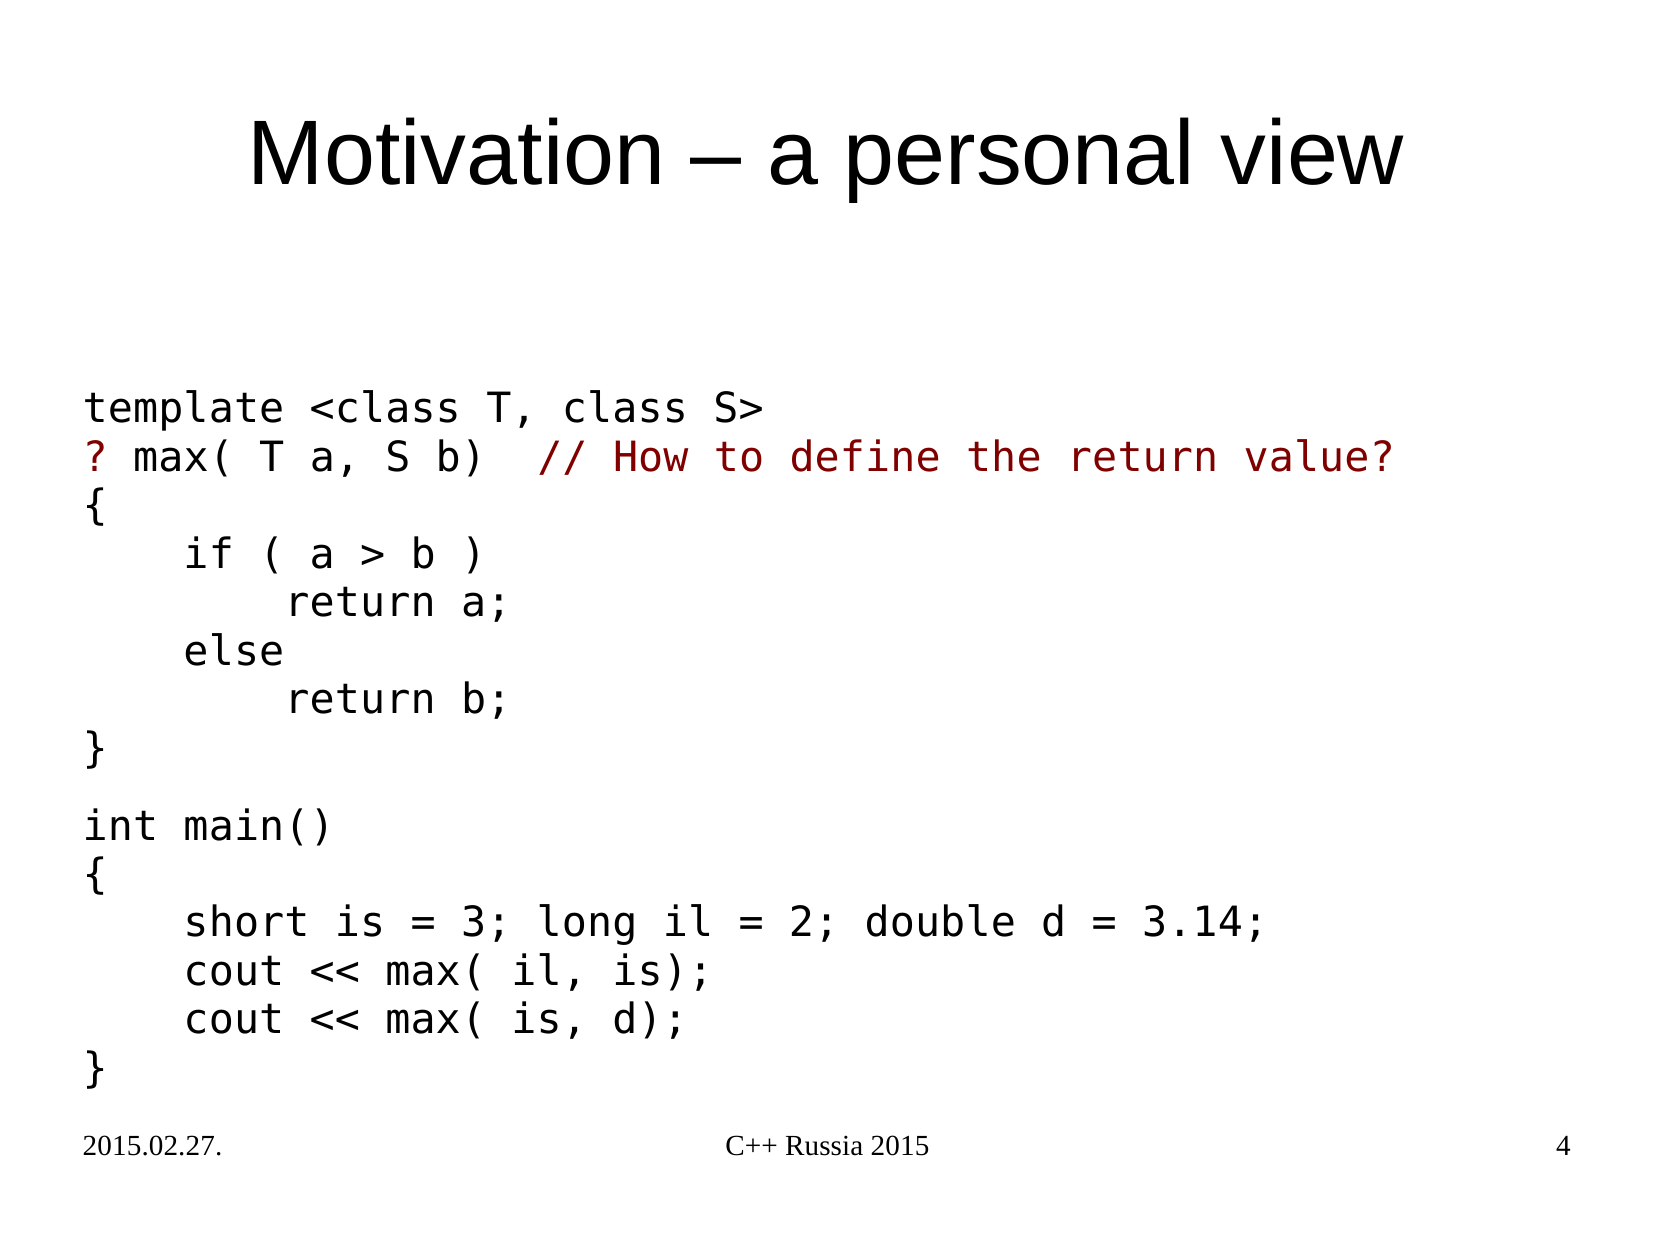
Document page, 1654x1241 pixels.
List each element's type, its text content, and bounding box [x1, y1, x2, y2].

title Motivation – a personal view [82, 49, 1571, 257]
list template <class T, class S> ? max( T a, S b) // How to define the return value? { if ( a > b ) return a; else return b; } int main() { short is = 3; long il = 2; double d = 3.14; cout << max( il, is); cout << max( is, d); } [82, 383, 1571, 1104]
